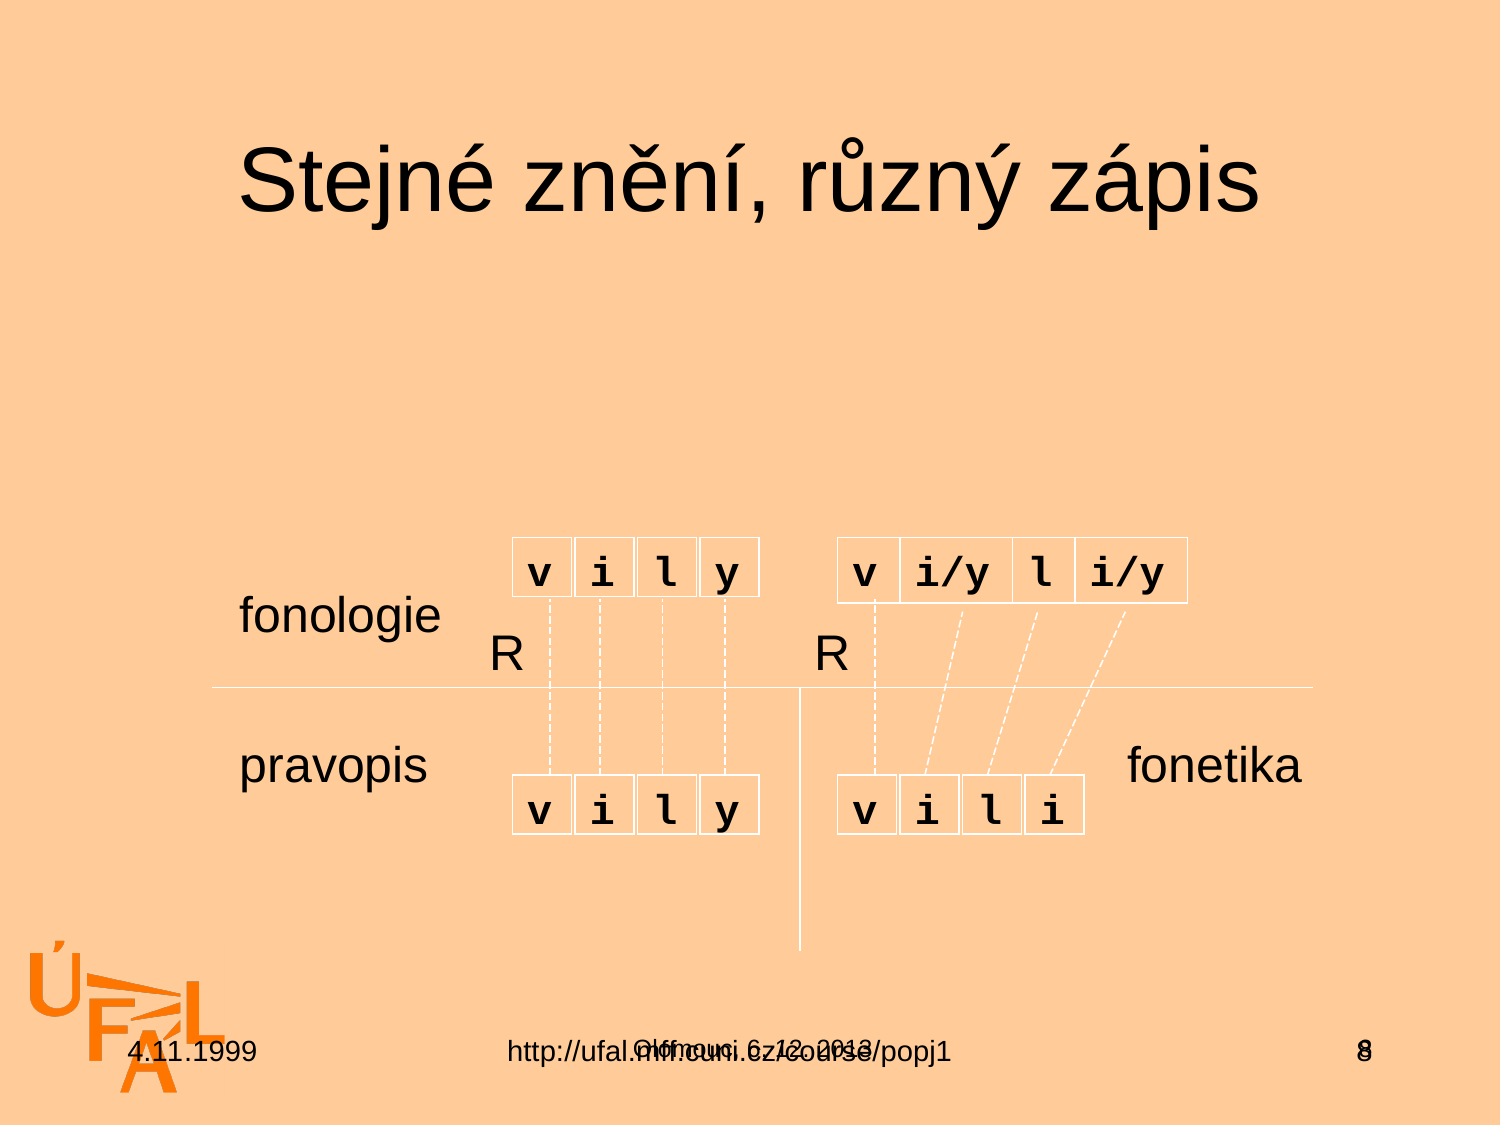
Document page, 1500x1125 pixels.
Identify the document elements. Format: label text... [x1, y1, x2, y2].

text_box v [512, 537, 575, 604]
text_box http://ufal.mff.cuni.cz/course/popj1 [472, 1025, 988, 1101]
text_box R [800, 612, 863, 688]
text_box i [1025, 774, 1088, 841]
text_box i [575, 774, 637, 841]
text_box fonetika [1112, 724, 1388, 801]
text_box v [837, 537, 899, 604]
picture [29, 940, 225, 1093]
title Stejné znění, různý zápis [112, 62, 1388, 288]
text_box l [962, 774, 1025, 841]
text_box l [637, 537, 699, 604]
text_box v [837, 774, 900, 841]
text_box y [699, 774, 763, 841]
text_box i/y [1074, 537, 1188, 604]
text_box l [637, 774, 699, 841]
text_box y [699, 537, 763, 604]
text_box pravopis [224, 724, 501, 801]
text_box fonologie [224, 574, 501, 651]
text_box R [474, 612, 538, 688]
text_box i [900, 774, 962, 841]
text_box v [512, 774, 575, 841]
text_box i [575, 537, 637, 604]
text_box l [1012, 537, 1074, 604]
text_box 4.11.1999 [112, 1025, 426, 1101]
text_box i/y [899, 537, 1012, 604]
text_box <číslo> [1074, 1025, 1388, 1101]
